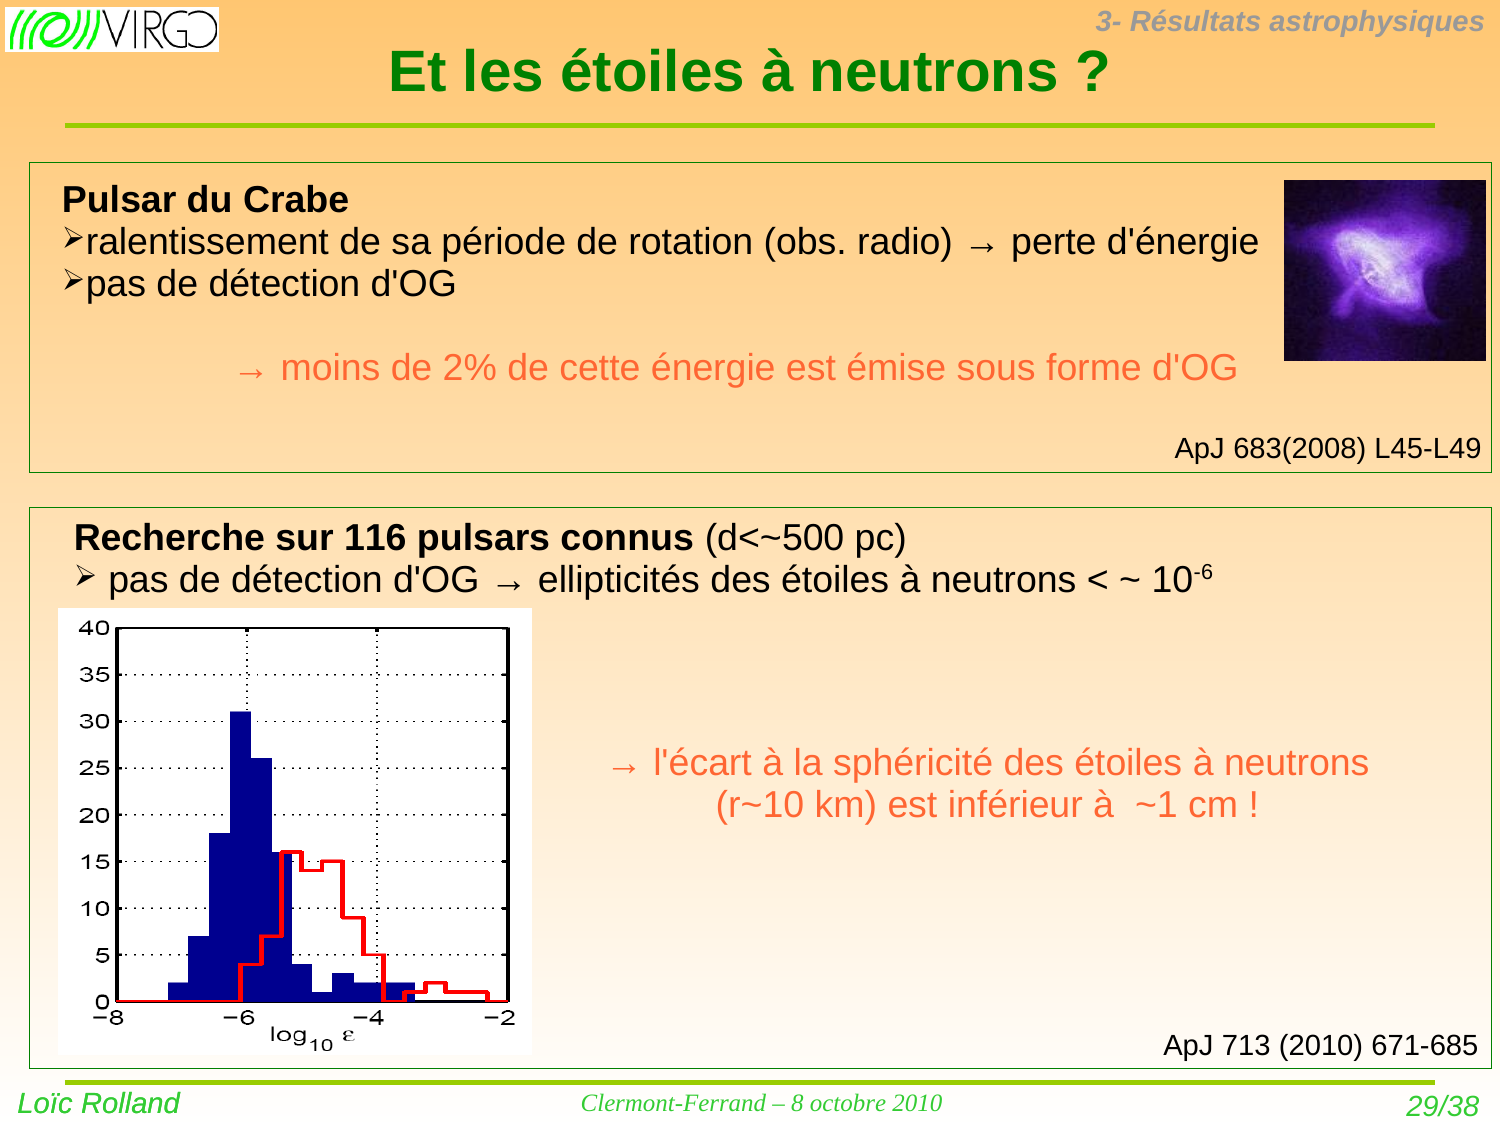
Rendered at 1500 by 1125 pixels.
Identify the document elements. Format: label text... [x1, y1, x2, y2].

text_box Pulsar du Crabe ralentissement de sa période de rotation (obs. radio) → perte d'énergie pas de détection d'OG → moins de 2% de cette énergie est émise sous forme d'OG [47, 171, 1286, 398]
text_box ApJ 713 (2010) 671-685 [1148, 1021, 1495, 1070]
title Et les étoiles à neutrons ? [75, 14, 1426, 128]
text_box → l'écart à la sphéricité des étoiles à neutrons (r~10 km) est inférieur à ~1 cm ! [590, 733, 1403, 833]
text_box ApJ 683(2008) L45-L49 [1151, 425, 1497, 473]
picture [5, 7, 219, 52]
text_box 3- Résultats astrophysiques [1048, 0, 1500, 46]
text_box Recherche sur 116 pulsars connus (d<~500 pc) pas de détection d'OG → ellipticités des étoiles à neutrons < ~ 10-6 [59, 509, 1239, 611]
picture [1284, 180, 1486, 361]
picture [58, 608, 532, 1055]
